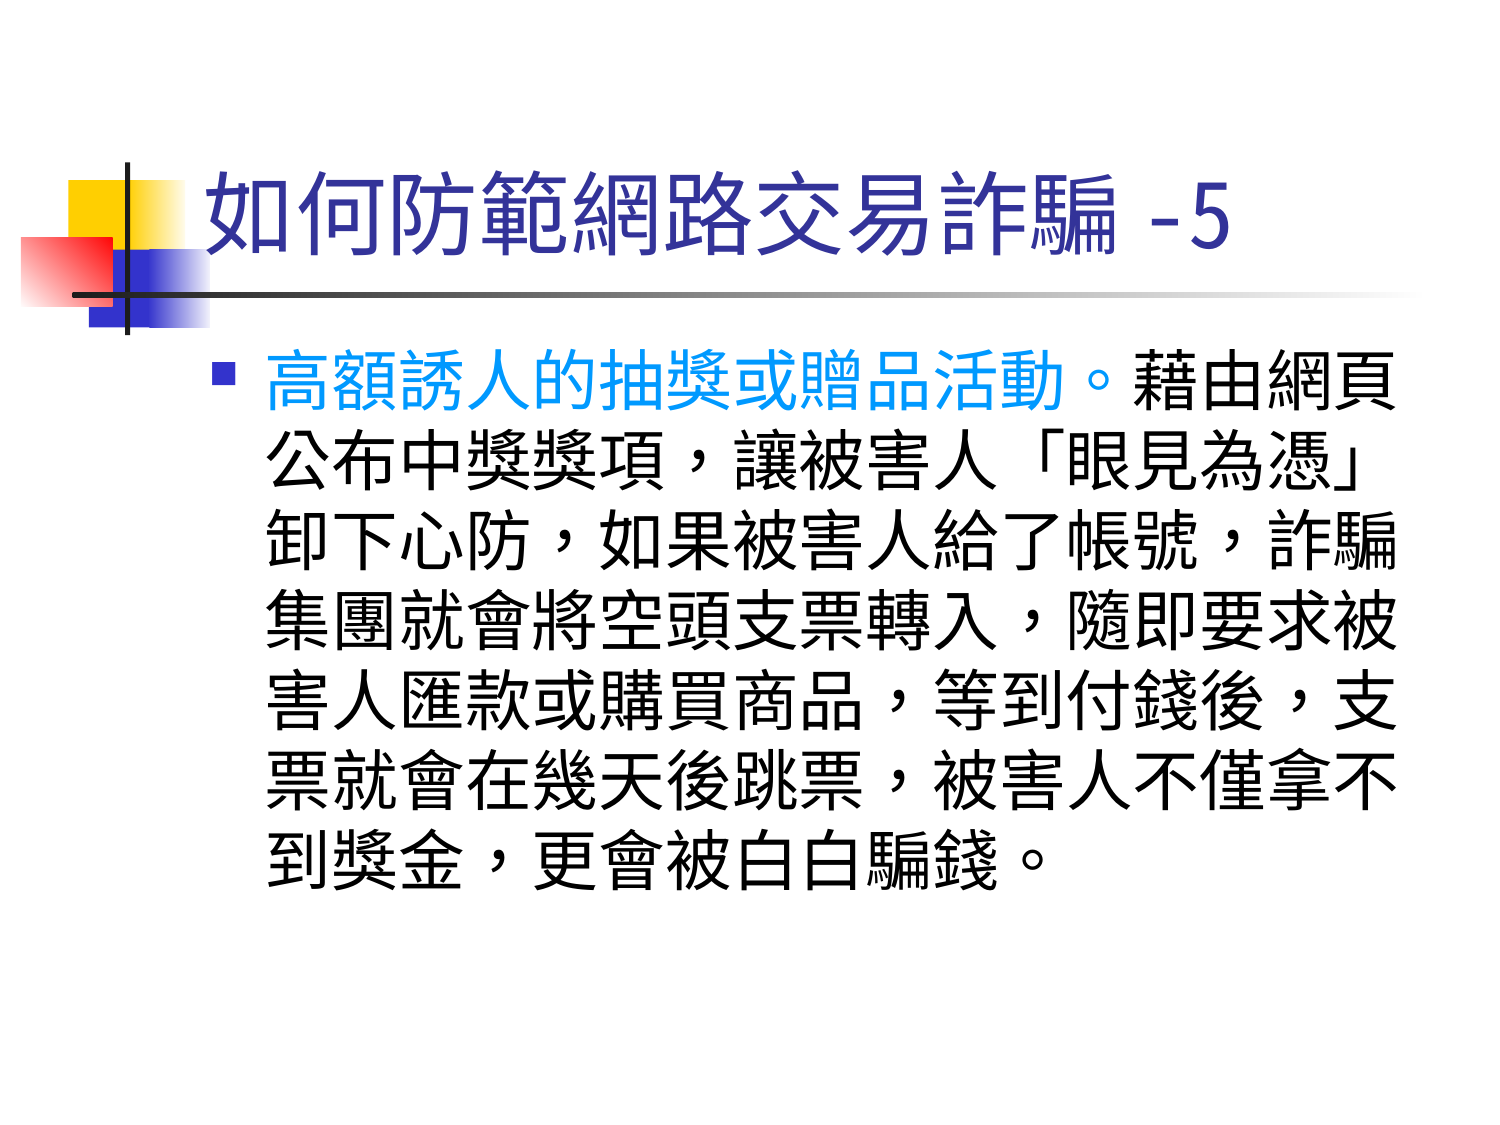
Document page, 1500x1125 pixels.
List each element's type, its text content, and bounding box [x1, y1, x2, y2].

title 如何防範網路交易詐騙-5 [188, 35, 1468, 276]
list 高額誘人的抽獎或贈品活動。藉由網頁公布中獎獎項，讓被害人「眼見為憑」卸下心防，如果被害人給了帳號，詐騙集團就會將空頭支票轉入，隨即要求被害人匯款或購買商品，等到付錢後，支票就會在幾天後跳票，被害人不僅拿不到獎金，更會被白白騙錢。 [193, 331, 1469, 1007]
